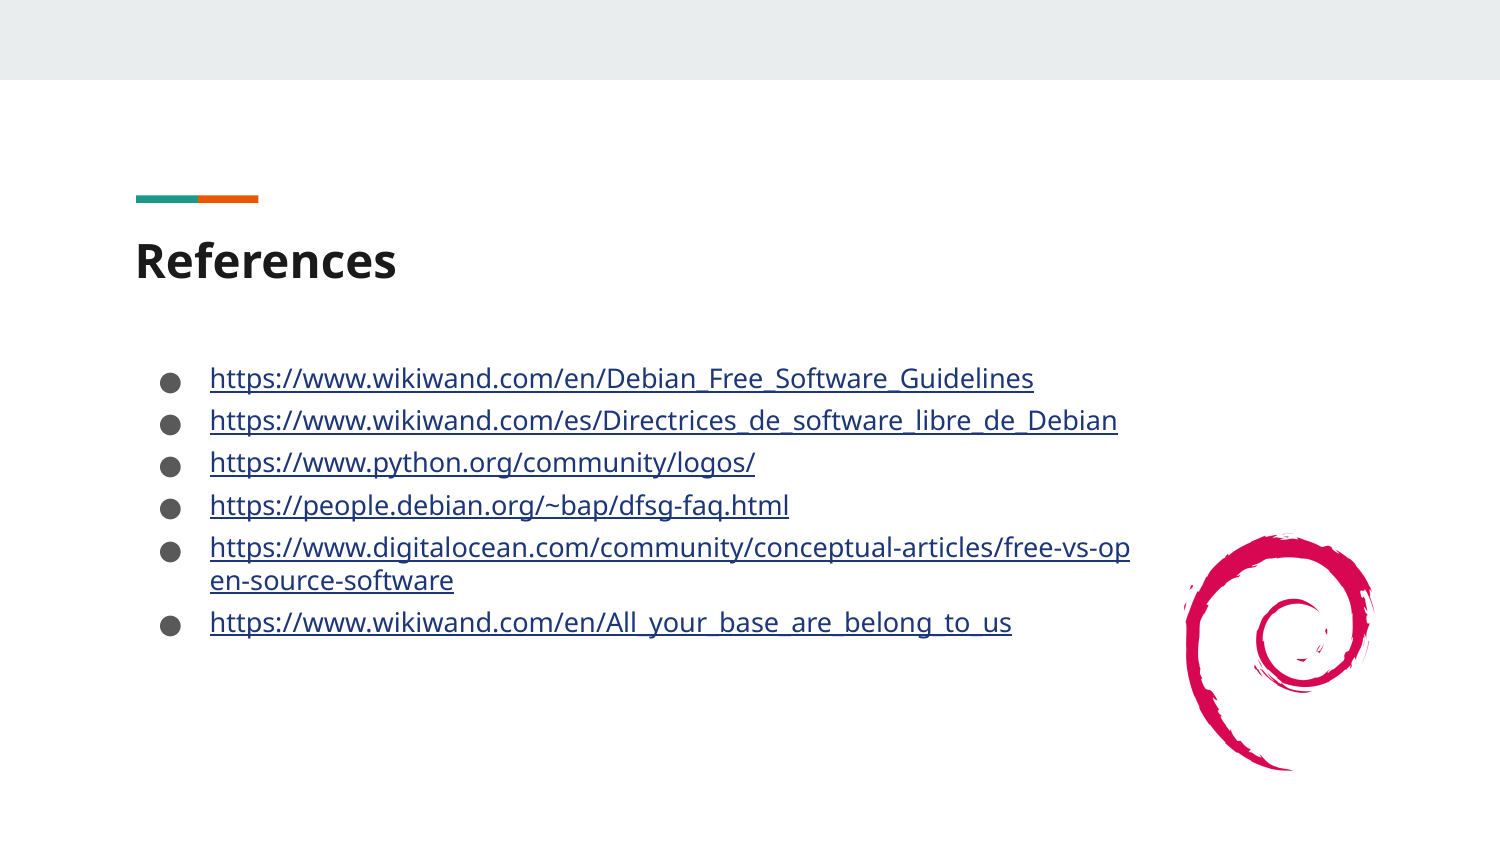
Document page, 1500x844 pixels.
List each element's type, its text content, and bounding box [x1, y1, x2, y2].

list https://www.wikiwand.com/en/Debian_Free_Software_Guidelines https://www.wikiwand.com/es/Directrices_de_software_libre_de_Debian https://www.python.org/community/logos/ https://people.debian.org/~bap/dfsg-faq.html https://www.digitalocean.com/community/conceptual-articles/free-vs-open-source-software https://www.wikiwand.com/en/All_your_base_are_belong_to_us [119, 341, 1160, 712]
title References [119, 216, 1381, 305]
picture [1174, 531, 1381, 780]
